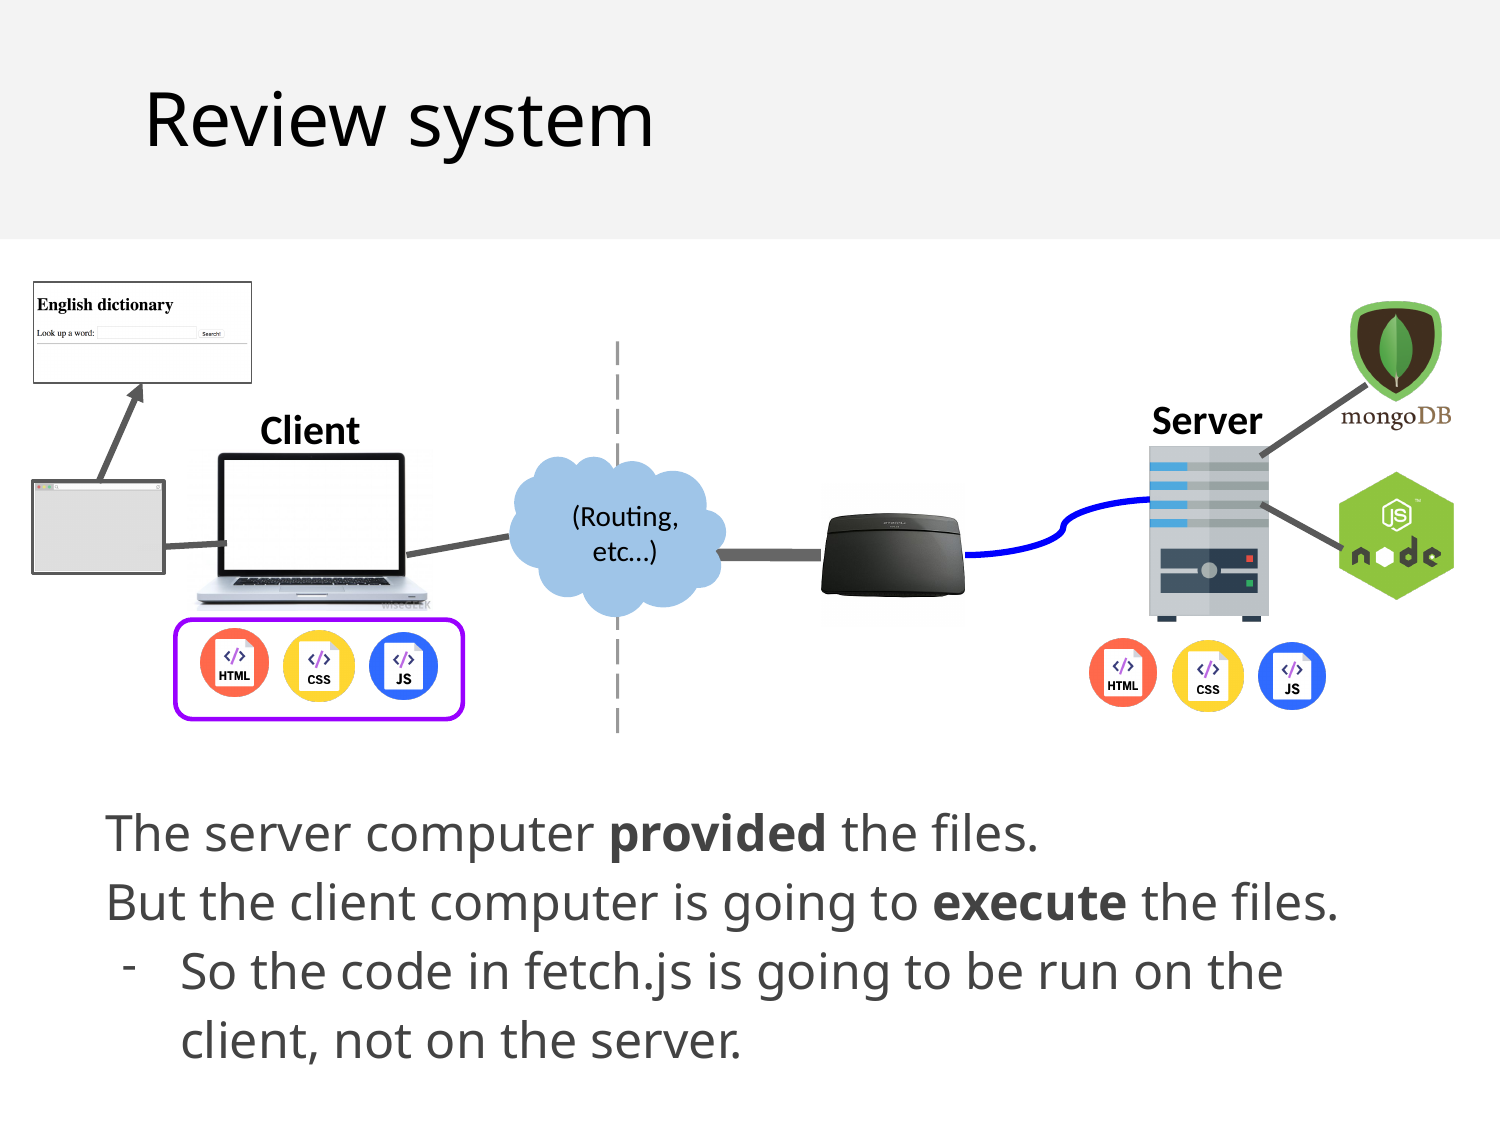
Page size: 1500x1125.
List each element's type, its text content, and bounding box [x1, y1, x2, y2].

title Review system [128, 56, 1372, 183]
text_box Server [1085, 361, 1331, 475]
picture [34, 282, 251, 383]
picture [187, 449, 433, 611]
text_box (Routing, etc…) [509, 456, 727, 618]
list The server computer provided the files. But the client computer is going to execute the files. So the code in fetch.js is going to be run on the client, not on the server. [89, 777, 1411, 1103]
picture [1258, 642, 1326, 710]
picture [1330, 470, 1462, 602]
picture [1324, 282, 1468, 450]
picture [283, 630, 355, 702]
picture [369, 632, 438, 700]
picture [1089, 638, 1157, 707]
text_box Client [188, 371, 434, 484]
picture [1172, 640, 1244, 712]
picture [200, 628, 269, 697]
picture [821, 483, 965, 627]
picture [1114, 475, 1302, 630]
picture [34, 482, 163, 572]
